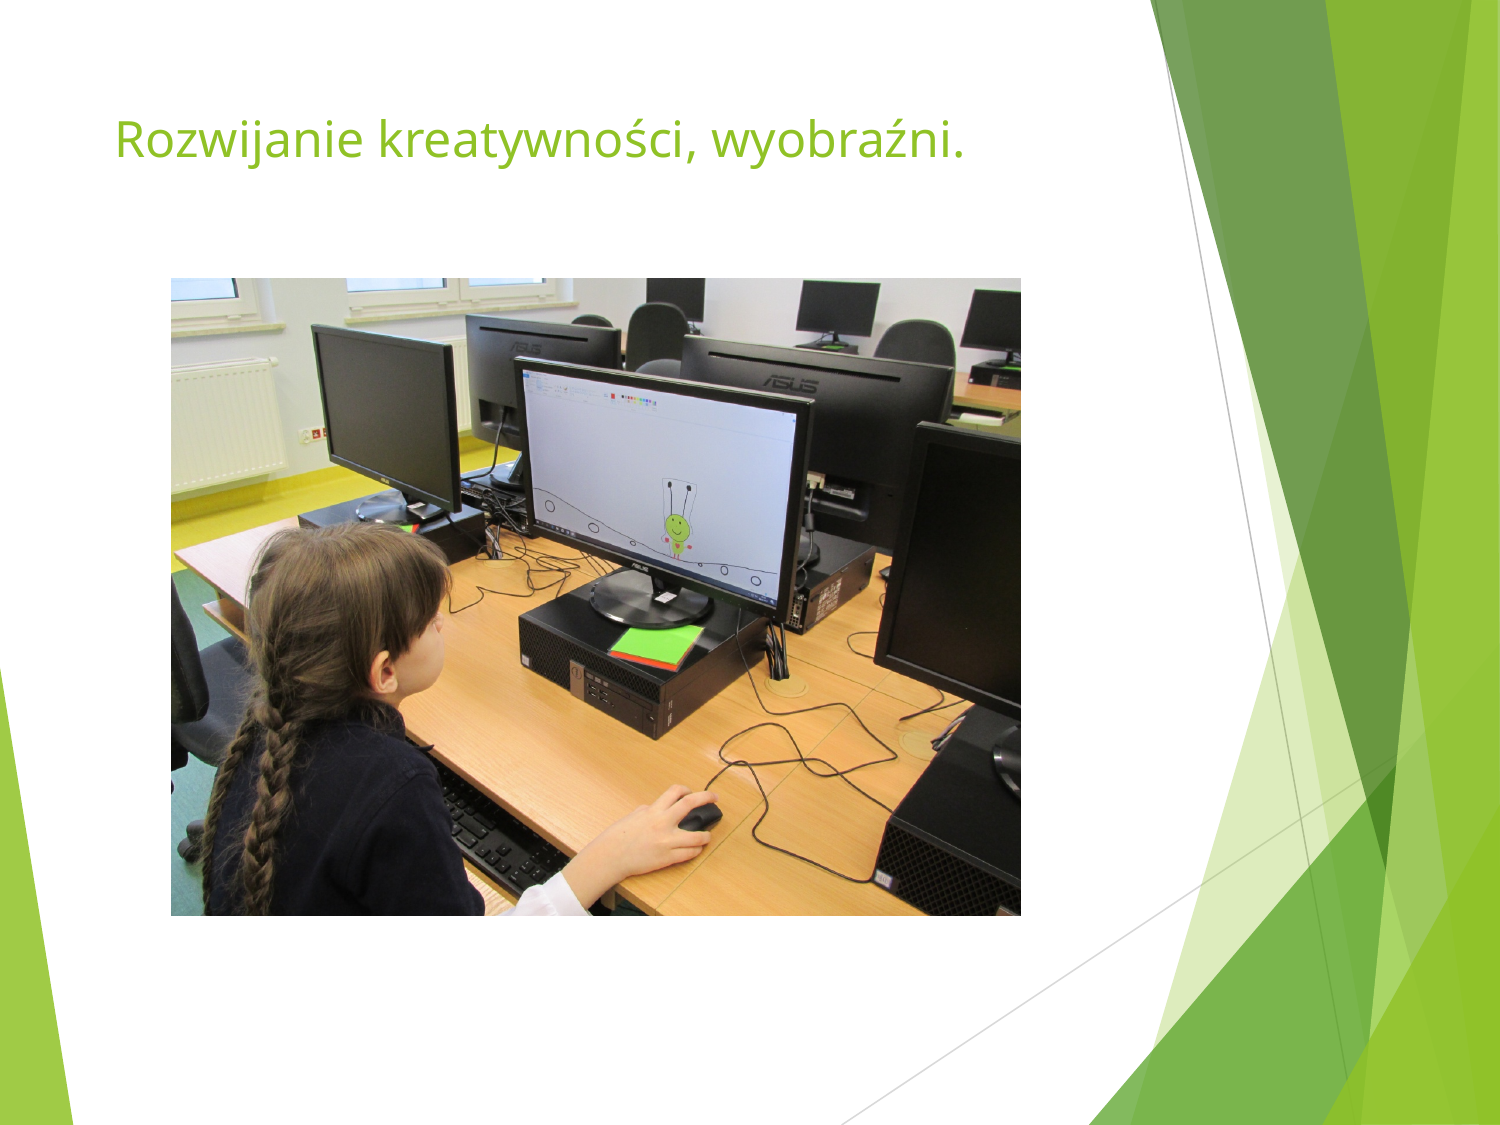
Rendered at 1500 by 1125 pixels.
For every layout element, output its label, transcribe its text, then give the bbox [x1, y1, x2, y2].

picture [171, 278, 1021, 916]
title Rozwijanie kreatywności, wyobraźni. [99, 99, 1142, 317]
